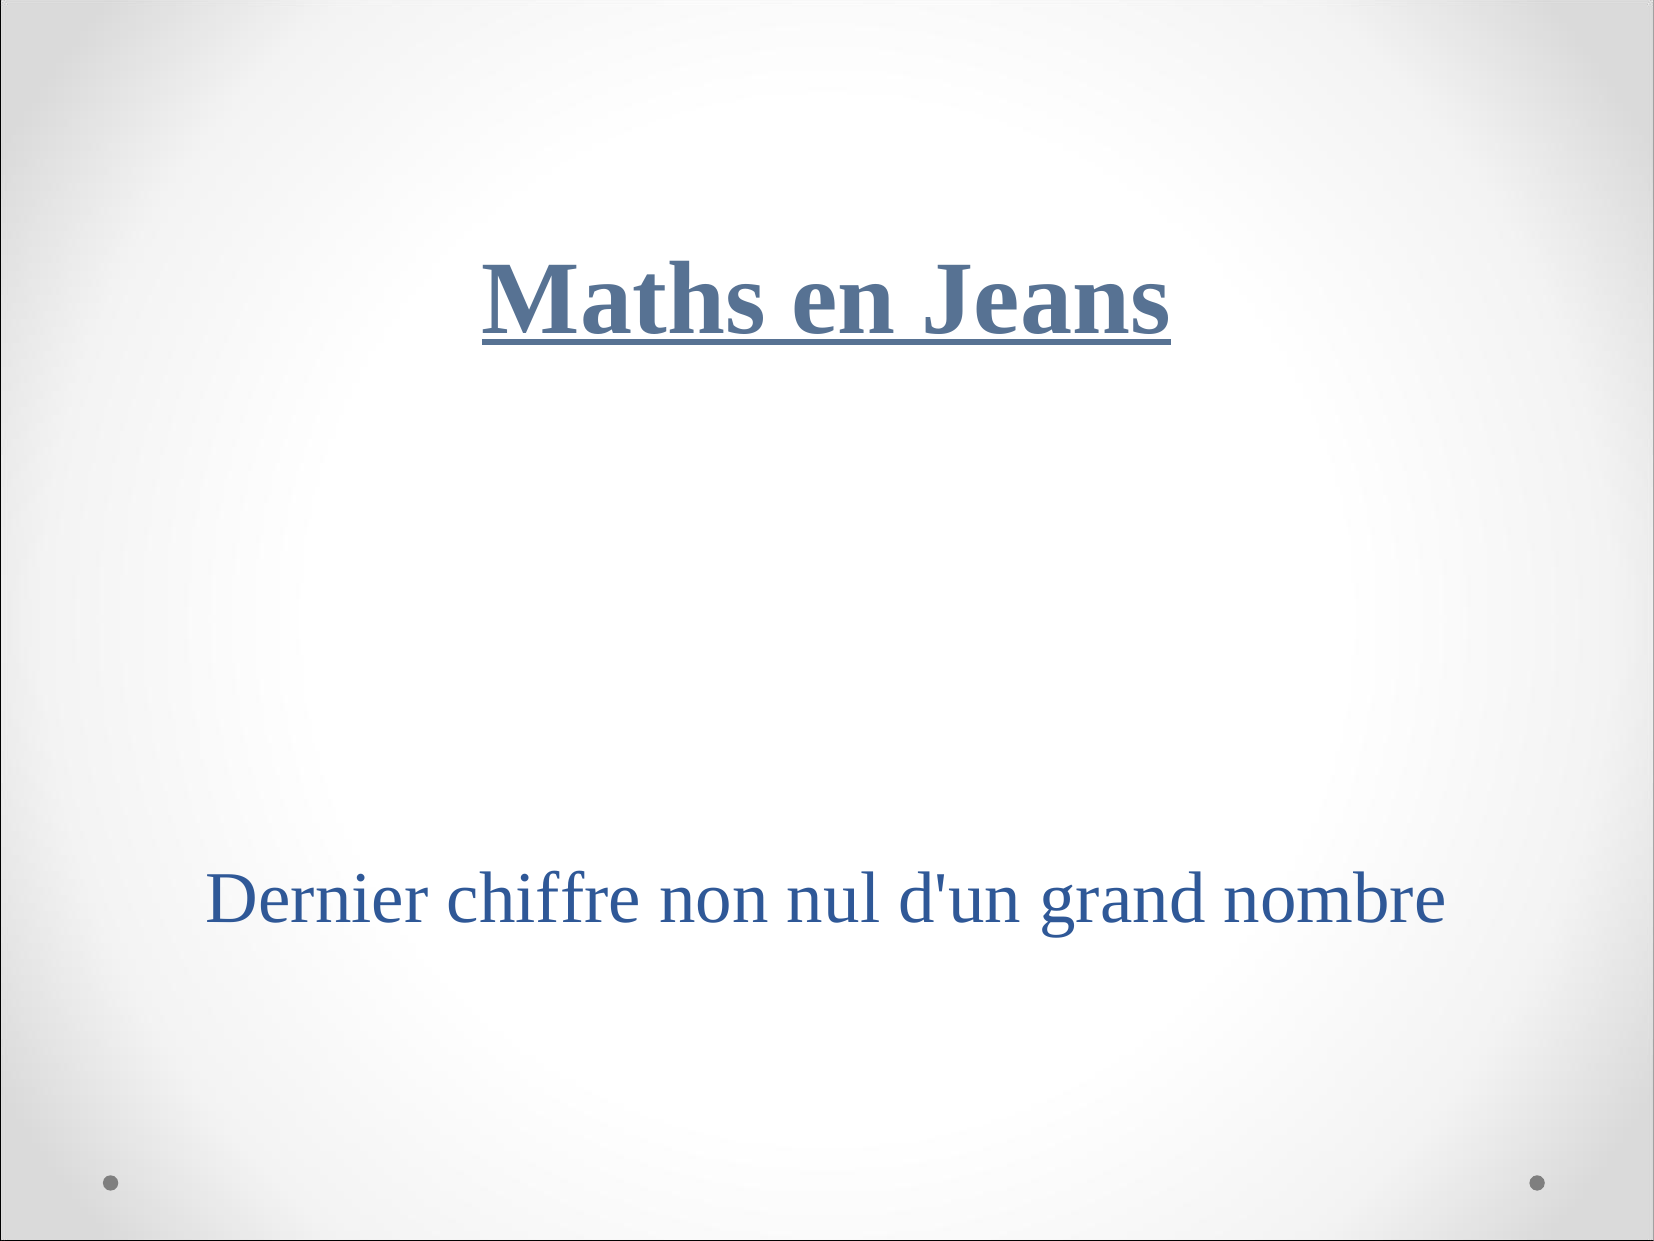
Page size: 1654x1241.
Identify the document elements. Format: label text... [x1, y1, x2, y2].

picture [0, 0, 1654, 1241]
text_box Maths en Jeans Dernier chiffre non nul d'un grand nombre [82, 162, 1571, 996]
